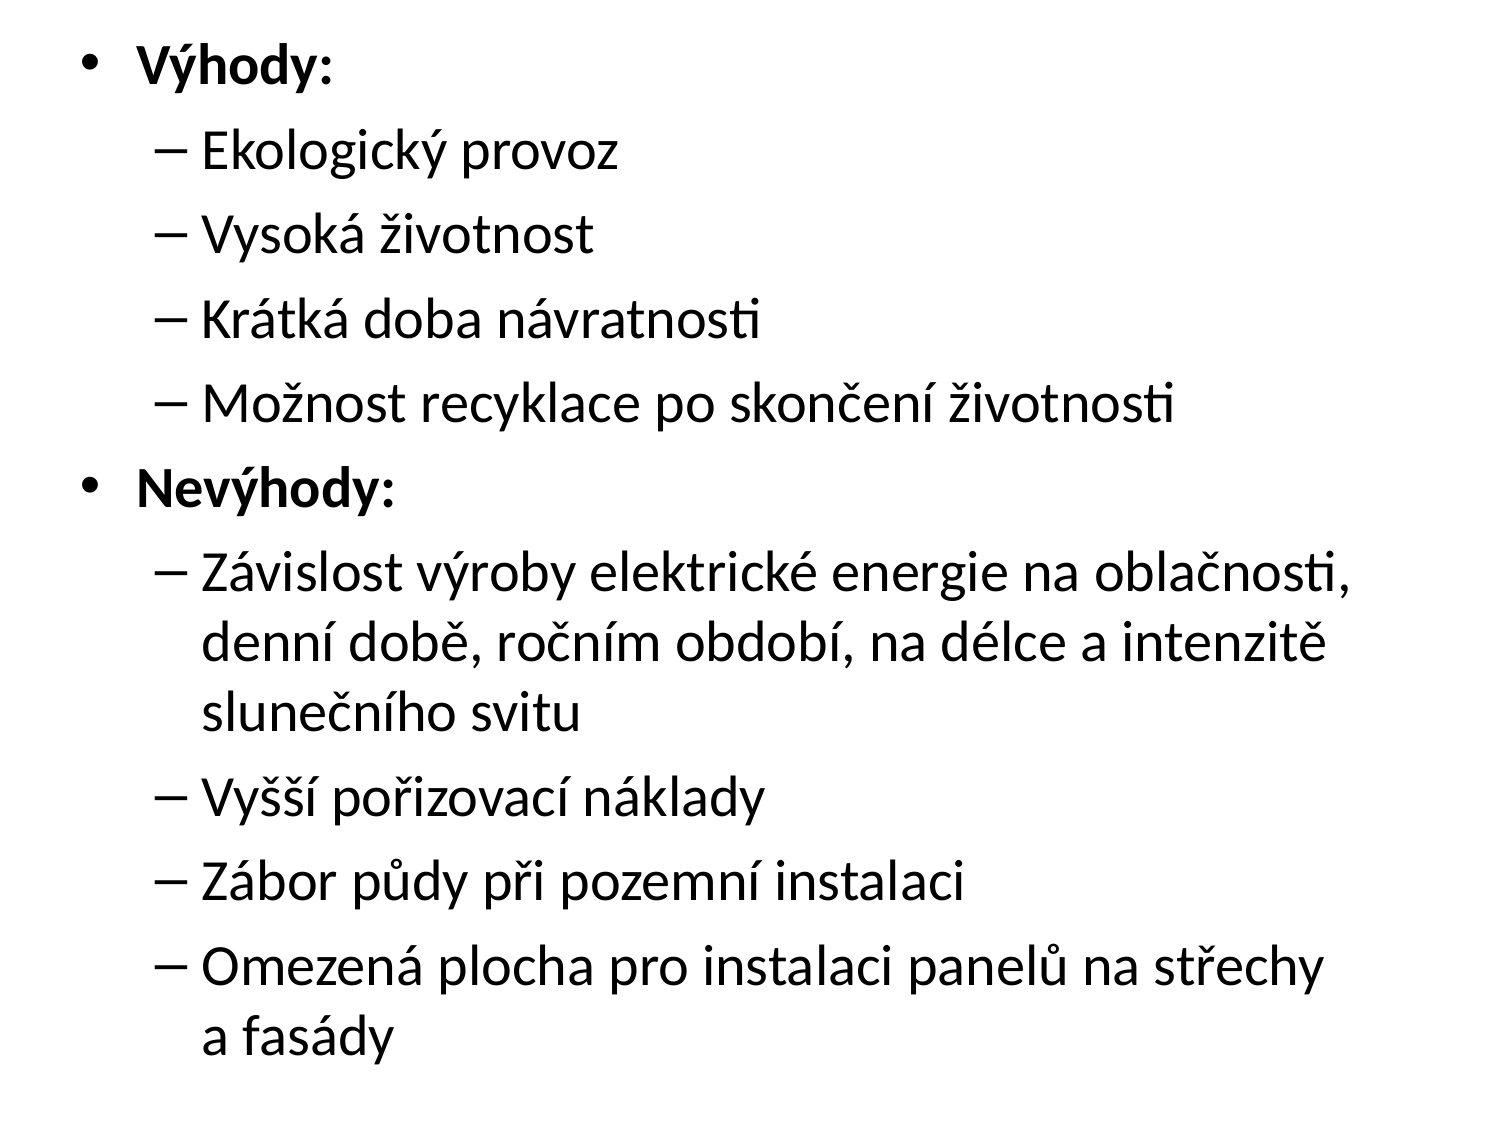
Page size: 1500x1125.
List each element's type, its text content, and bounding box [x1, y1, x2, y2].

list Výhody: Ekologický provoz Vysoká životnost Krátká doba návratnosti Možnost recyklace po skončení životnosti Nevýhody: Závislost výroby elektrické energie na oblačnosti, denní době, ročním období, na délce a intenzitě slunečního svitu Vyšší pořizovací náklady Zábor půdy při pozemní instalaci Omezená plocha pro instalaci panelů na střechy a fasády [64, 19, 1436, 1075]
